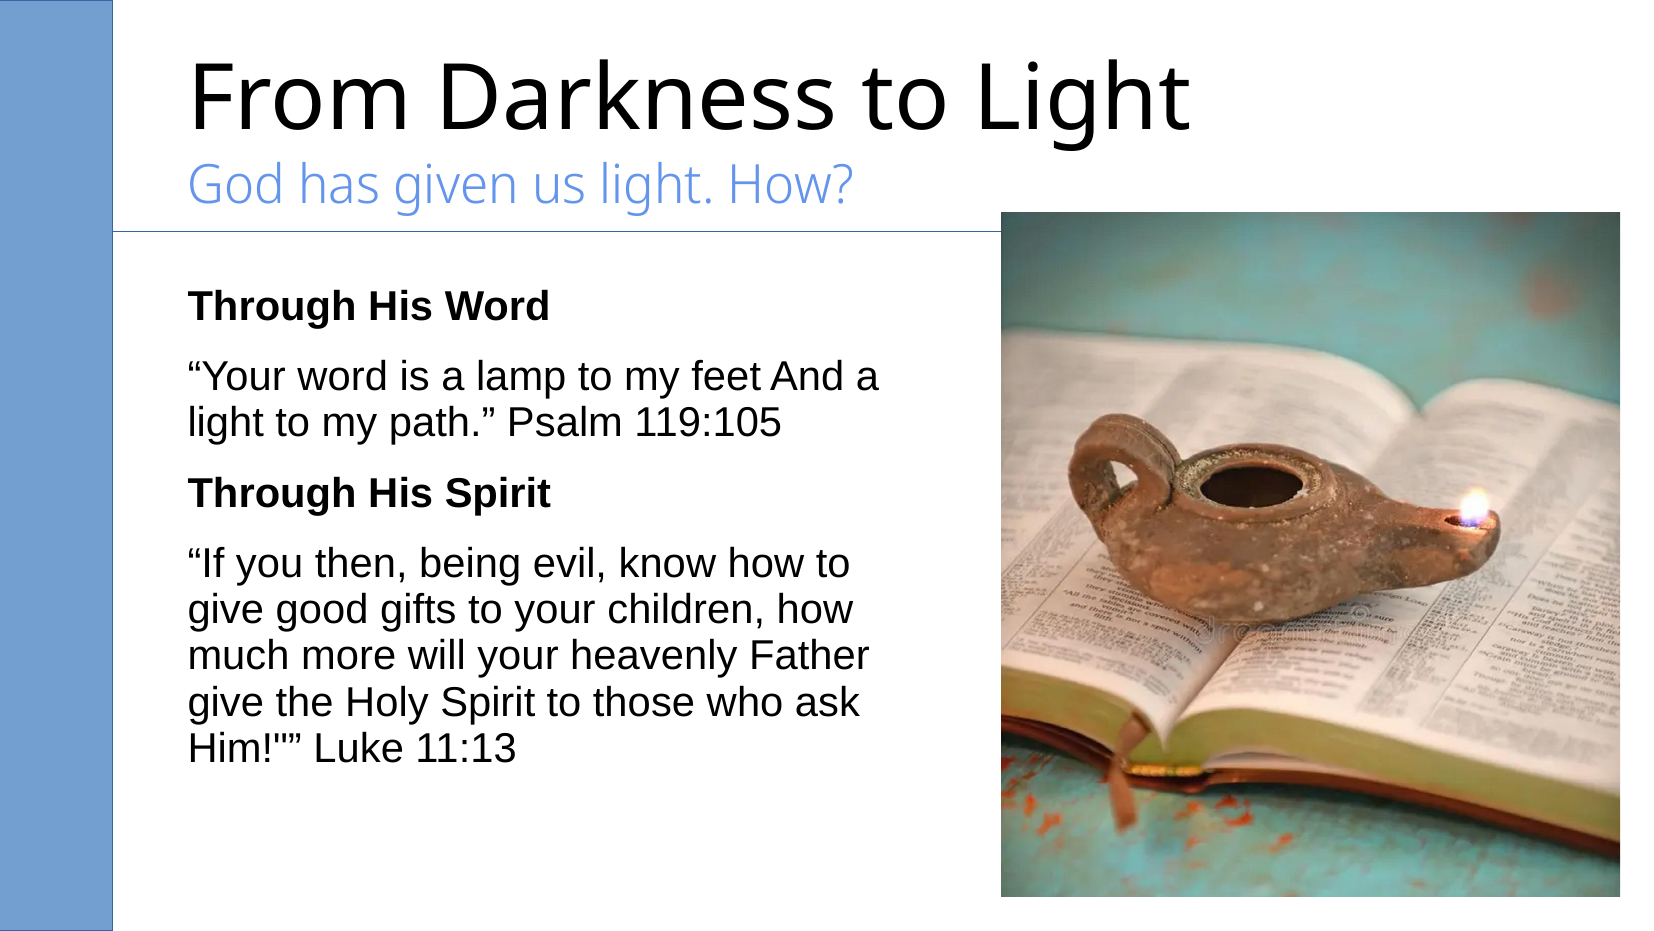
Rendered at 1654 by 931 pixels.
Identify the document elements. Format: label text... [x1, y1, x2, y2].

subtitle Through His Word “Your word is a lamp to my feet And a light to my path.” Psalm 119:105 Through His Spirit “If you then, being evil, know how to give good gifts to your children, how much more will your heavenly Father give the Holy Spirit to those who ask Him!"” Luke 11:13 [187, 282, 911, 866]
picture [1001, 212, 1621, 897]
title From Darkness to Light [187, 33, 1571, 125]
text_box [0, 0, 113, 931]
title God has given us light. How? [187, 125, 1571, 231]
title God has given us light. How? [187, 232, 1001, 239]
